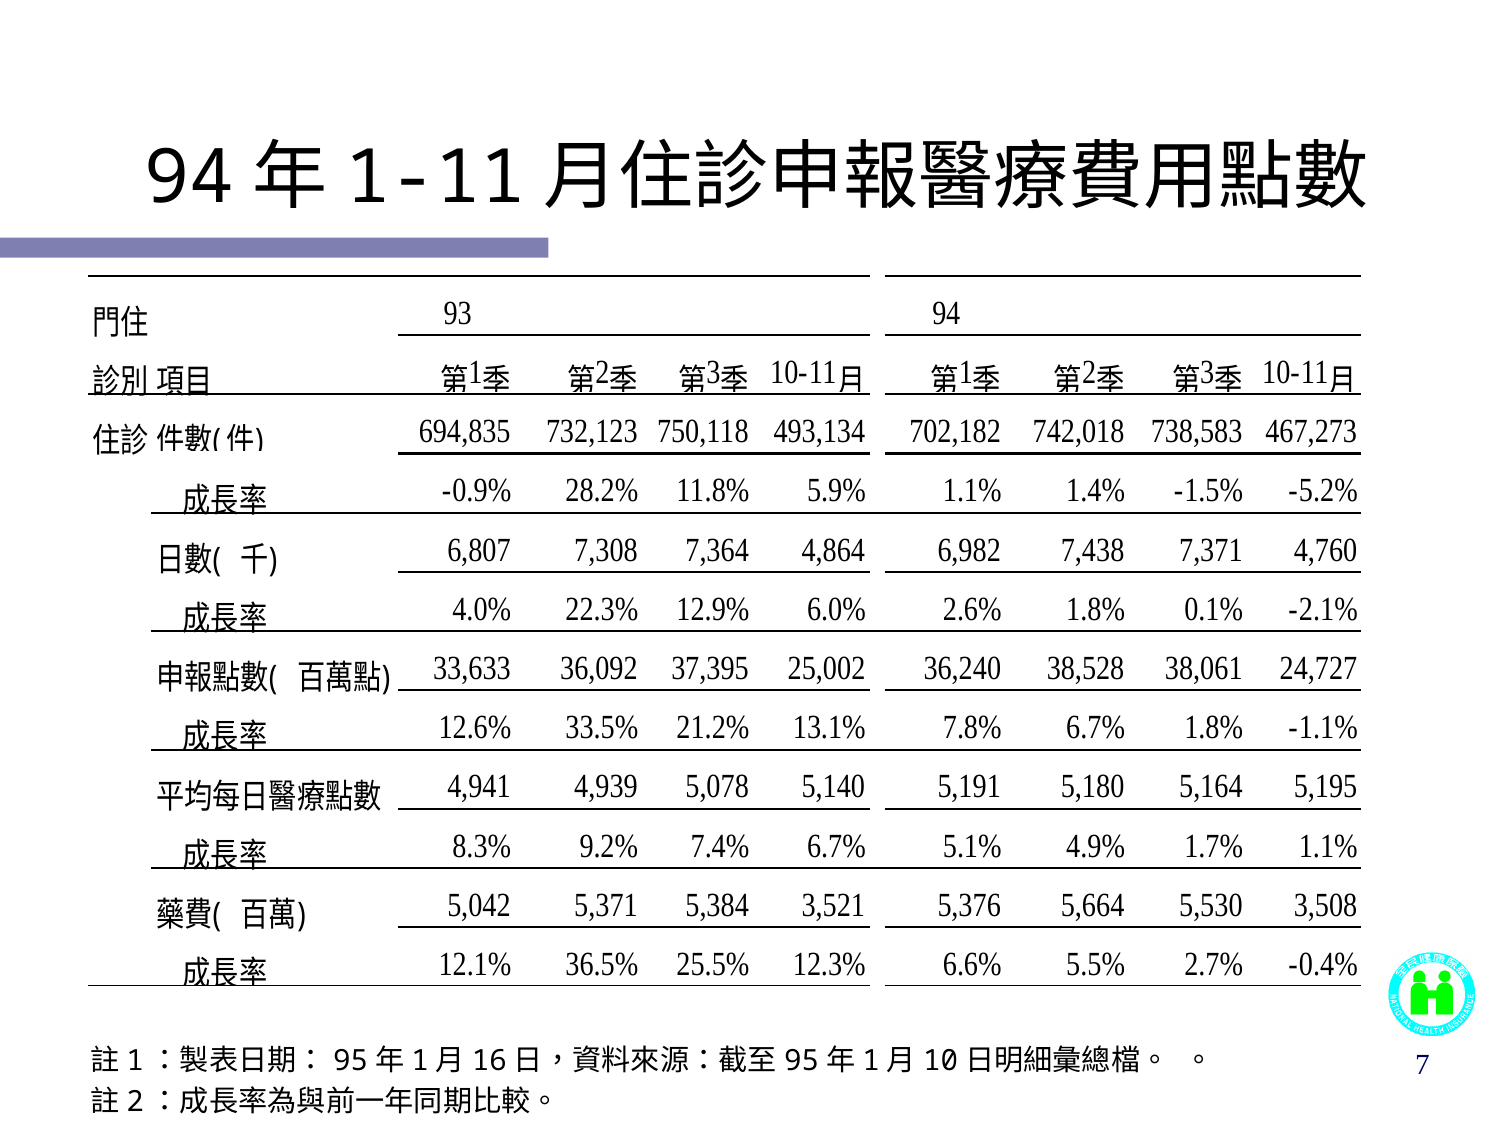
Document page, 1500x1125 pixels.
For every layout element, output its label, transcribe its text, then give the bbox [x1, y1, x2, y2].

text_box 註1：製表日期：95年1月16日，資料來源：截至95年1月10日明細彙總檔。 。 註2：成長率為與前一年同期比較。 [75, 1033, 1338, 1125]
text_box [1400, 1037, 1476, 1125]
chart [87, 275, 1363, 988]
title 94年1-11月住診申報醫療費用點數 [87, 37, 1426, 225]
